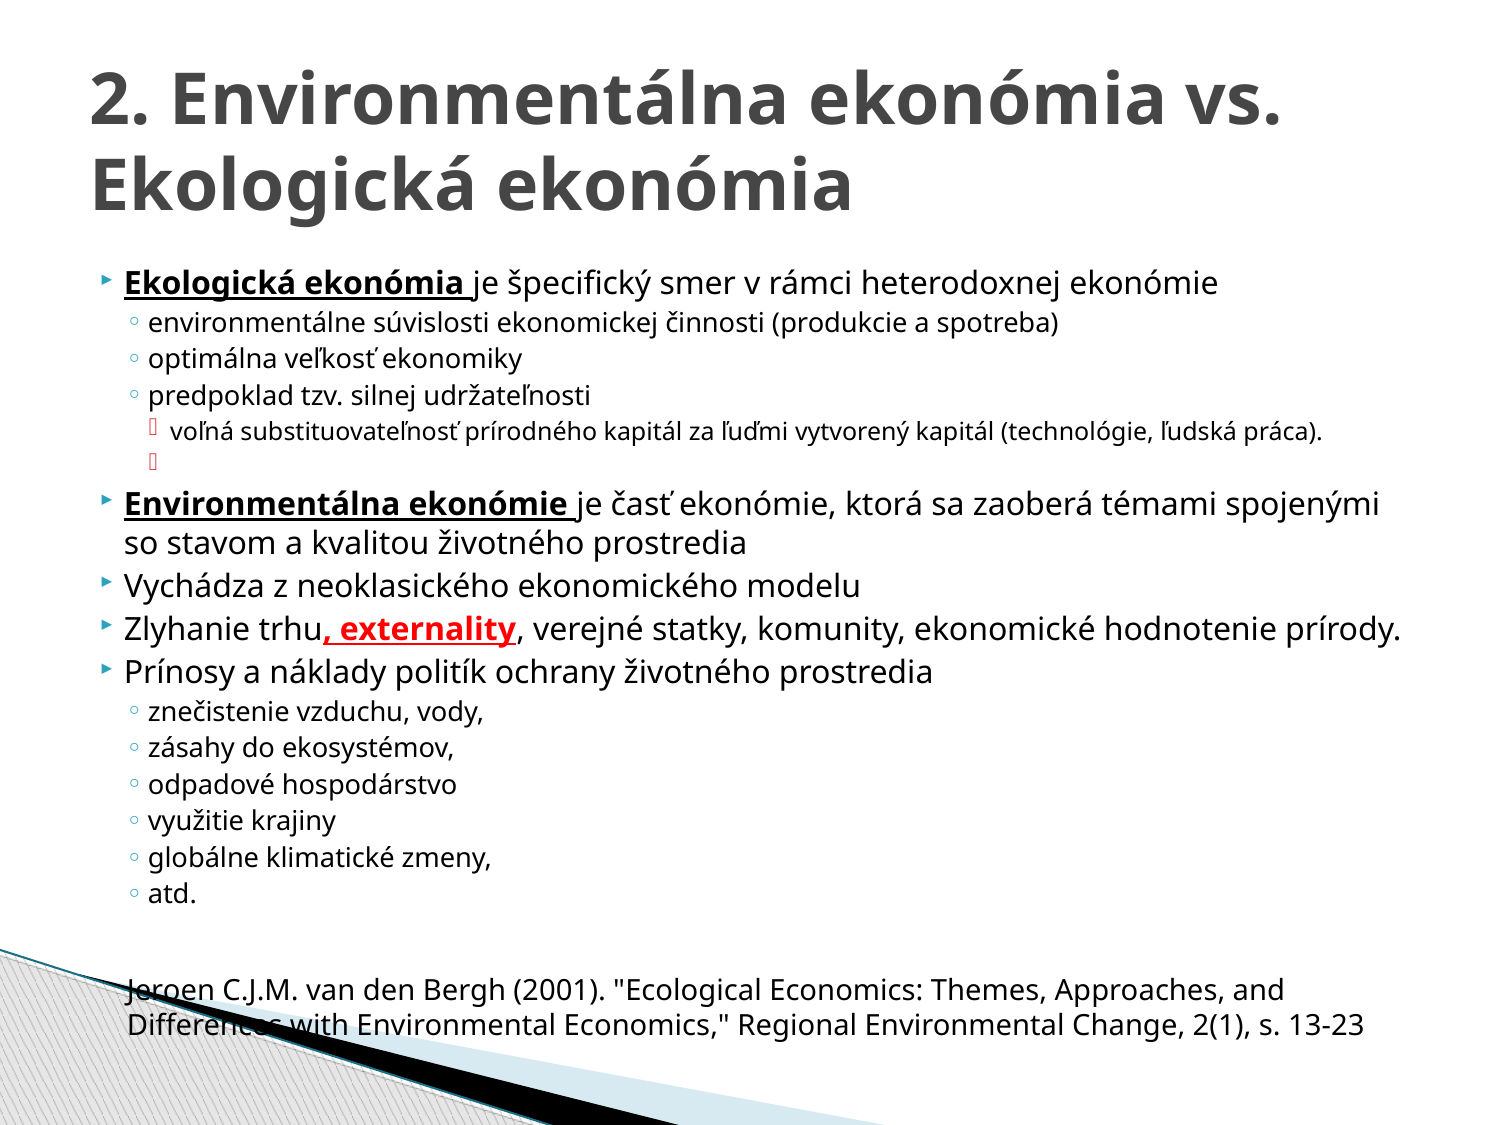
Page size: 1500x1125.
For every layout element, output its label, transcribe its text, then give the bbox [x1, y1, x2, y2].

text_box Jeroen C.J.M. van den Bergh (2001). "Ecological Economics: Themes, Approaches, and Differences with Environmental Economics," Regional Environmental Change, 2(1), s. 13-23 [112, 964, 1424, 1049]
list Ekologická ekonómia je špecifický smer v rámci heterodoxnej ekonómie environmentálne súvislosti ekonomickej činnosti (produkcie a spotreba) optimálna veľkosť ekonomiky predpoklad tzv. silnej udržateľnosti voľná substituovateľnosť prírodného kapitál za ľuďmi vytvorený kapitál (technológie, ľudská práca). Environmentálna ekonómie je časť ekonómie, ktorá sa zaoberá témami spojenými so stavom a kvalitou životného prostredia Vychádza z neoklasického ekonomického modelu Zlyhanie trhu, externality, verejné statky, komunity, ekonomické hodnotenie prírody. Prínosy a náklady politík ochrany životného prostredia znečistenie vzduchu, vody, zásahy do ekosystémov, odpadové hospodárstvo využitie krajiny globálne klimatické zmeny, atd. [75, 255, 1425, 965]
title 2. Environmentálna ekonómia vs. Ekologická ekonómia [75, 45, 1425, 233]
